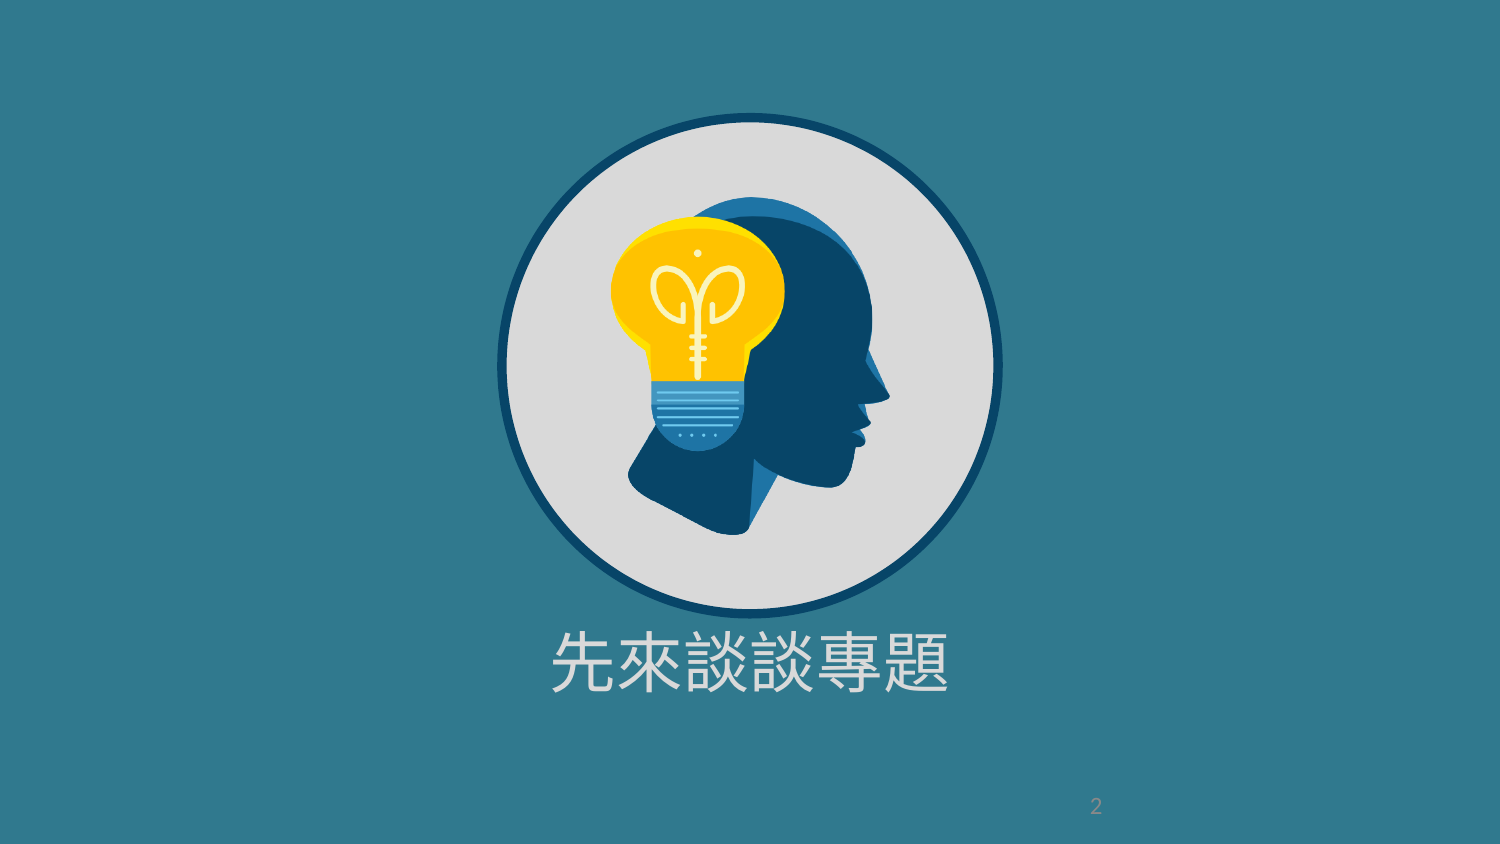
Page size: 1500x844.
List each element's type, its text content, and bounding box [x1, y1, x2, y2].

text_box 2 [1074, 782, 1426, 828]
picture [581, 197, 919, 535]
text_box [501, 117, 999, 613]
text_box 先來談談專題 [521, 613, 979, 721]
